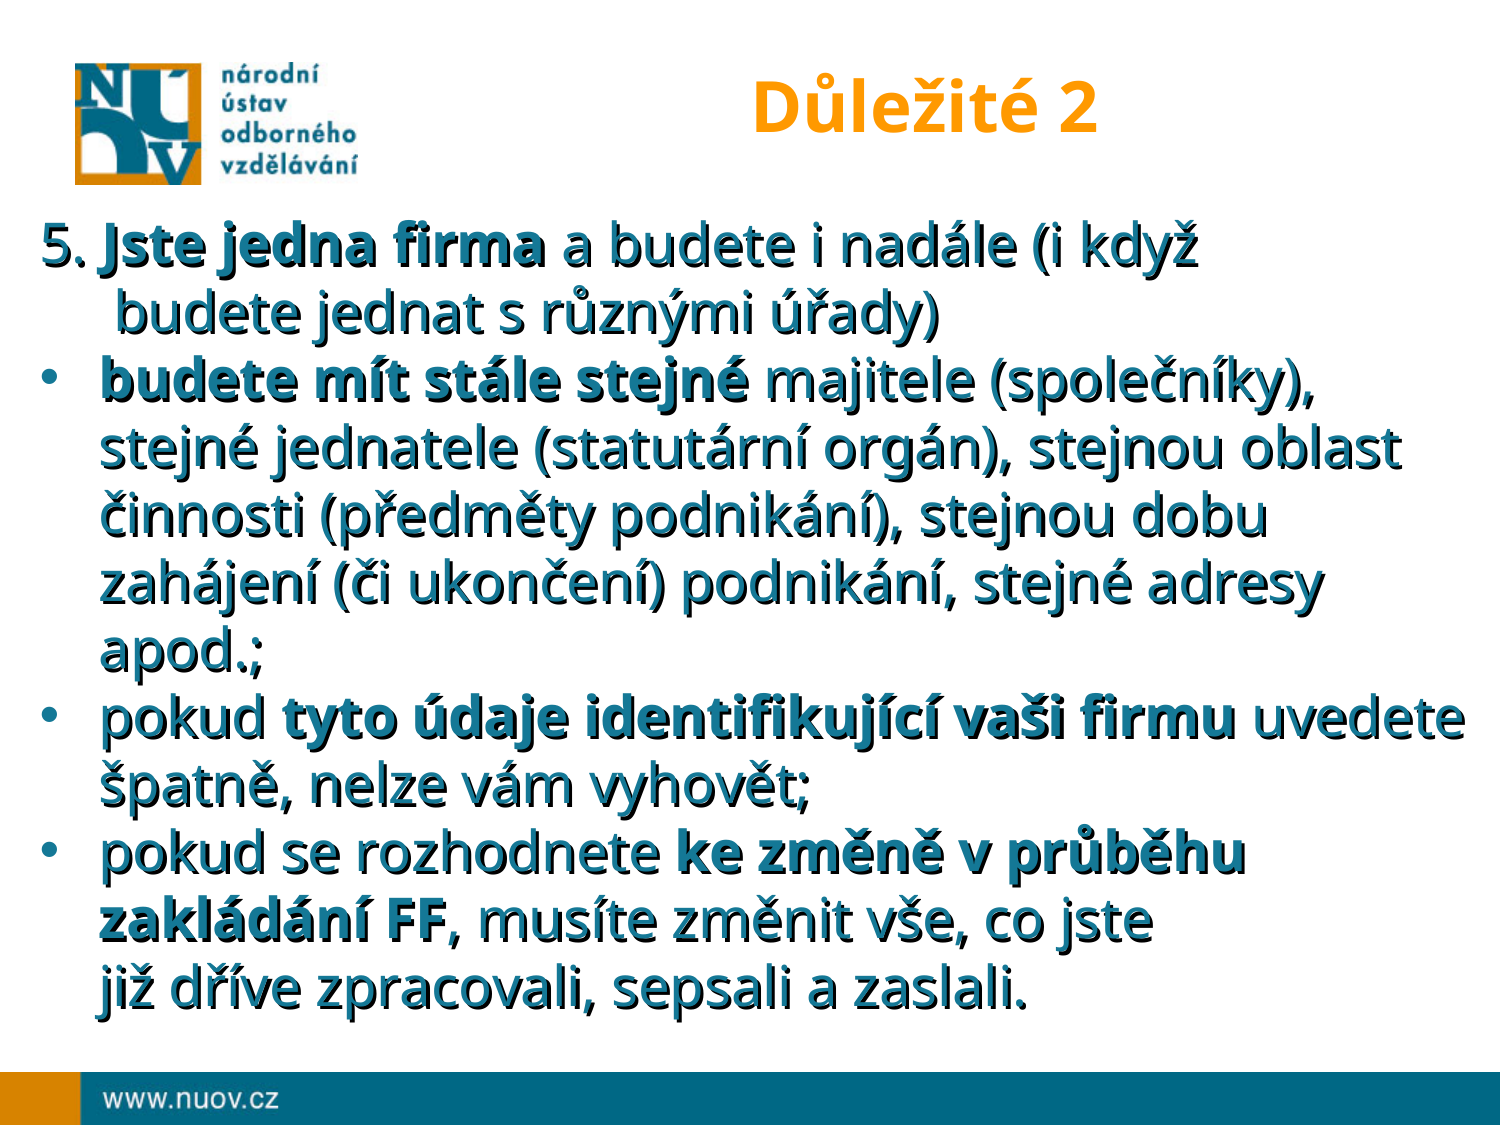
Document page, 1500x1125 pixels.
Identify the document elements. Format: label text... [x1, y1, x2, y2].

text_box [75, 62, 358, 185]
title Důležité 2 [424, 45, 1425, 163]
text_box [0, 1072, 1500, 1125]
text_box 5. Jste jedna firma a budete i nadále (i když budete jednat s různými úřady) budete mít stále stejné majitele (společníky), stejné jednatele (statutární orgán), stejnou oblast činnosti (předměty podnikání), stejnou dobu zahájení (či ukončení) podnikání, stejné adresy apod.; pokud tyto údaje identifikující vaši firmu uvedete špatně, nelze vám vyhovět; pokud se rozhodnete ke změně v průběhu zakládání FF, musíte změnit vše, co jste již dříve zpracovali, sepsali a zaslali. [24, 199, 1500, 1026]
